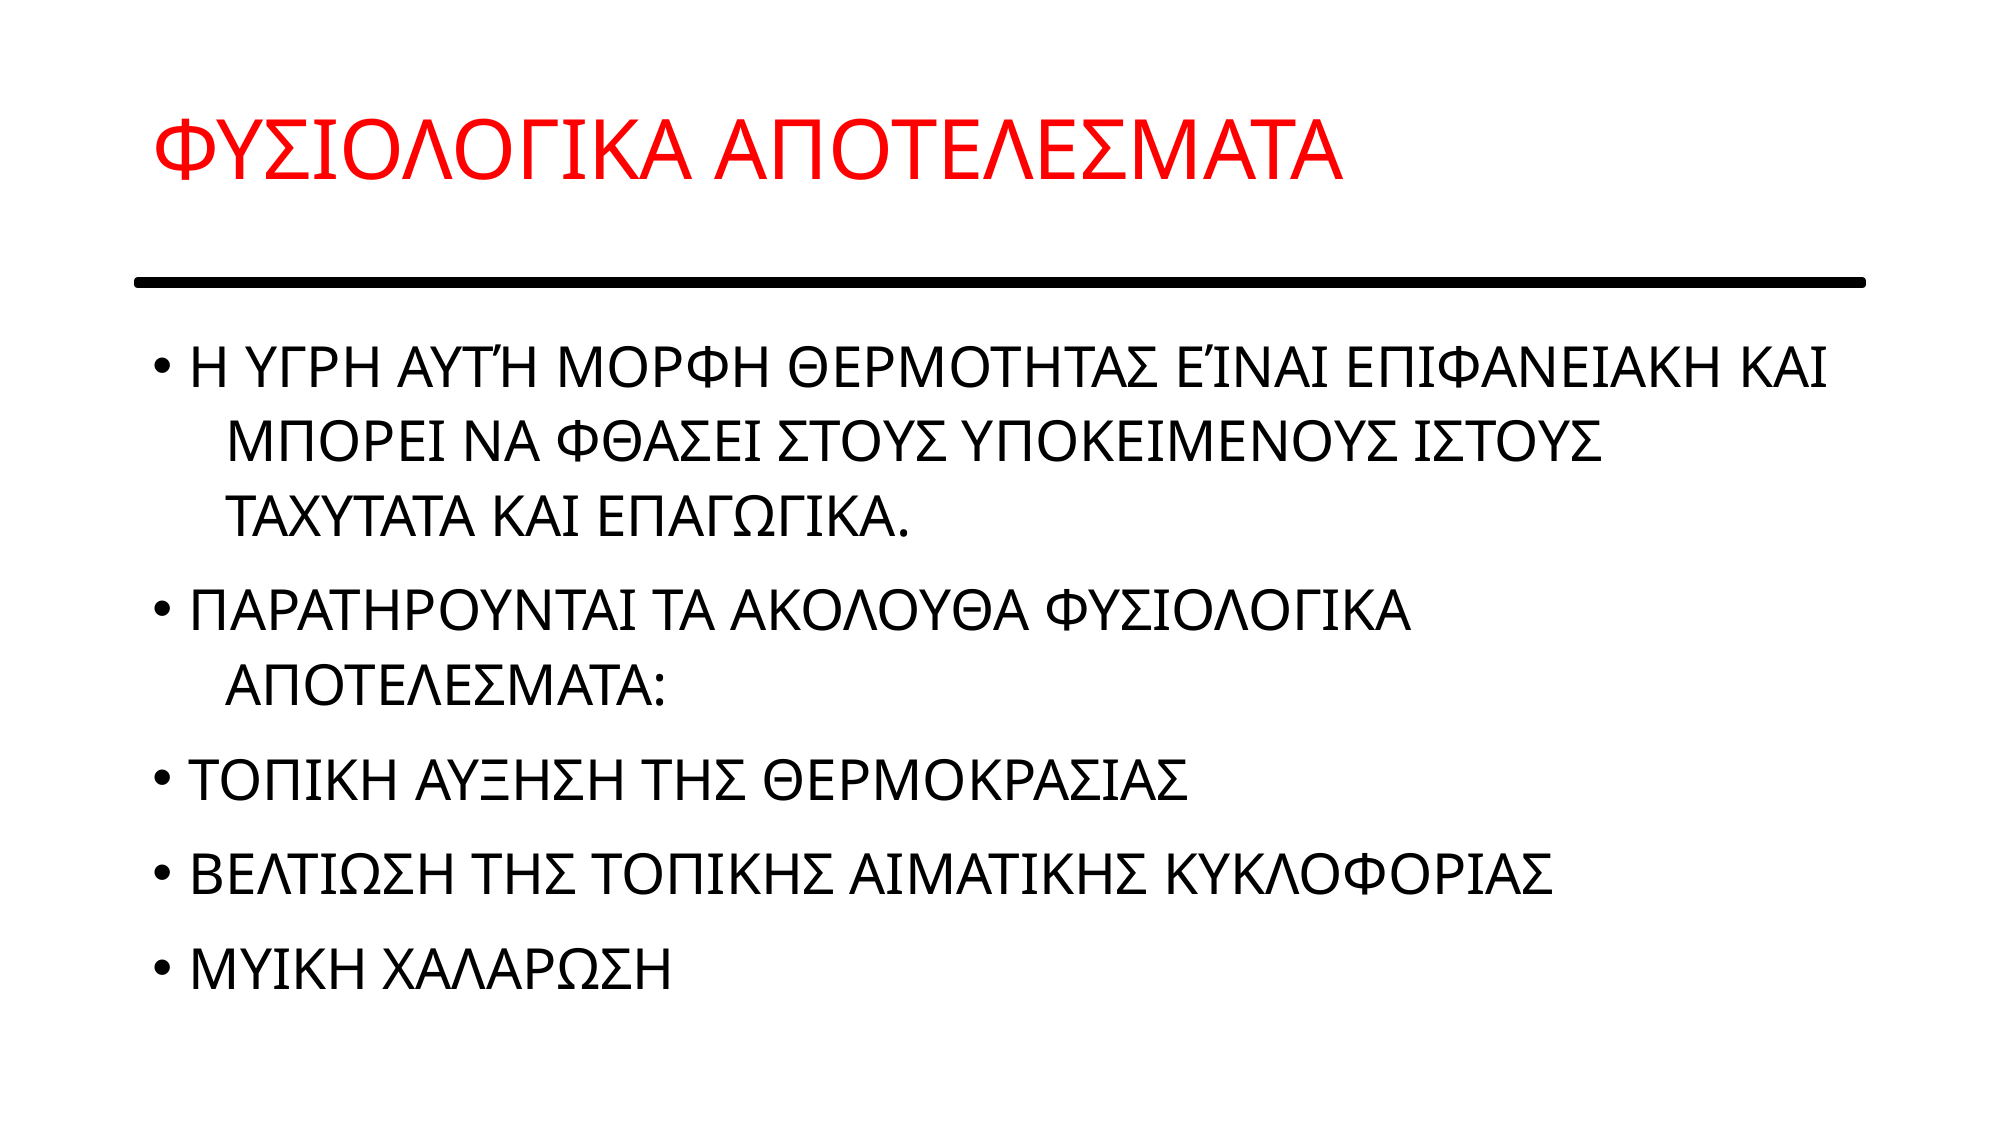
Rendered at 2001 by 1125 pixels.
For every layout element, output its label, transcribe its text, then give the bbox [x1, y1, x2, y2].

title ΦΥΣΙΟΛΟΓΙΚΑ ΑΠΟΤΕΛΕΣΜΑΤΑ [137, 59, 1415, 234]
list Η ΥΓΡΗ ΑΥΤΉ ΜΟΡΦΗ ΘΕΡΜΟΤΗΤΑΣ ΕΊΝΑΙ ΕΠΙΦΑΝΕΙΑΚΗ ΚΑΙ ΜΠΟΡΕΙ ΝΑ ΦΘΑΣΕΙ ΣΤΟΥΣ ΥΠΟΚΕΙΜΕΝΟΥΣ ΙΣΤΟΥΣ ΤΑΧΥΤΑΤΑ ΚΑΙ ΕΠΑΓΩΓΙΚΑ. ΠΑΡΑΤΗΡΟΥΝΤΑΙ ΤΑ ΑΚΟΛΟΥΘΑ ΦΥΣΙΟΛΟΓΙΚΑ ΑΠΟΤΕΛΕΣΜΑΤΑ: ΤΟΠΙΚΗ ΑΥΞΗΣΗ ΤΗΣ ΘΕΡΜΟΚΡΑΣΙΑΣ ΒΕΛΤΙΩΣΗ ΤΗΣ ΤΟΠΙΚΗΣ ΑΙΜΑΤΙΚΗΣ ΚΥΚΛΟΦΟΡΙΑΣ ΜΥΙΚΗ ΧΑΛΑΡΩΣΗ [137, 316, 1863, 1014]
